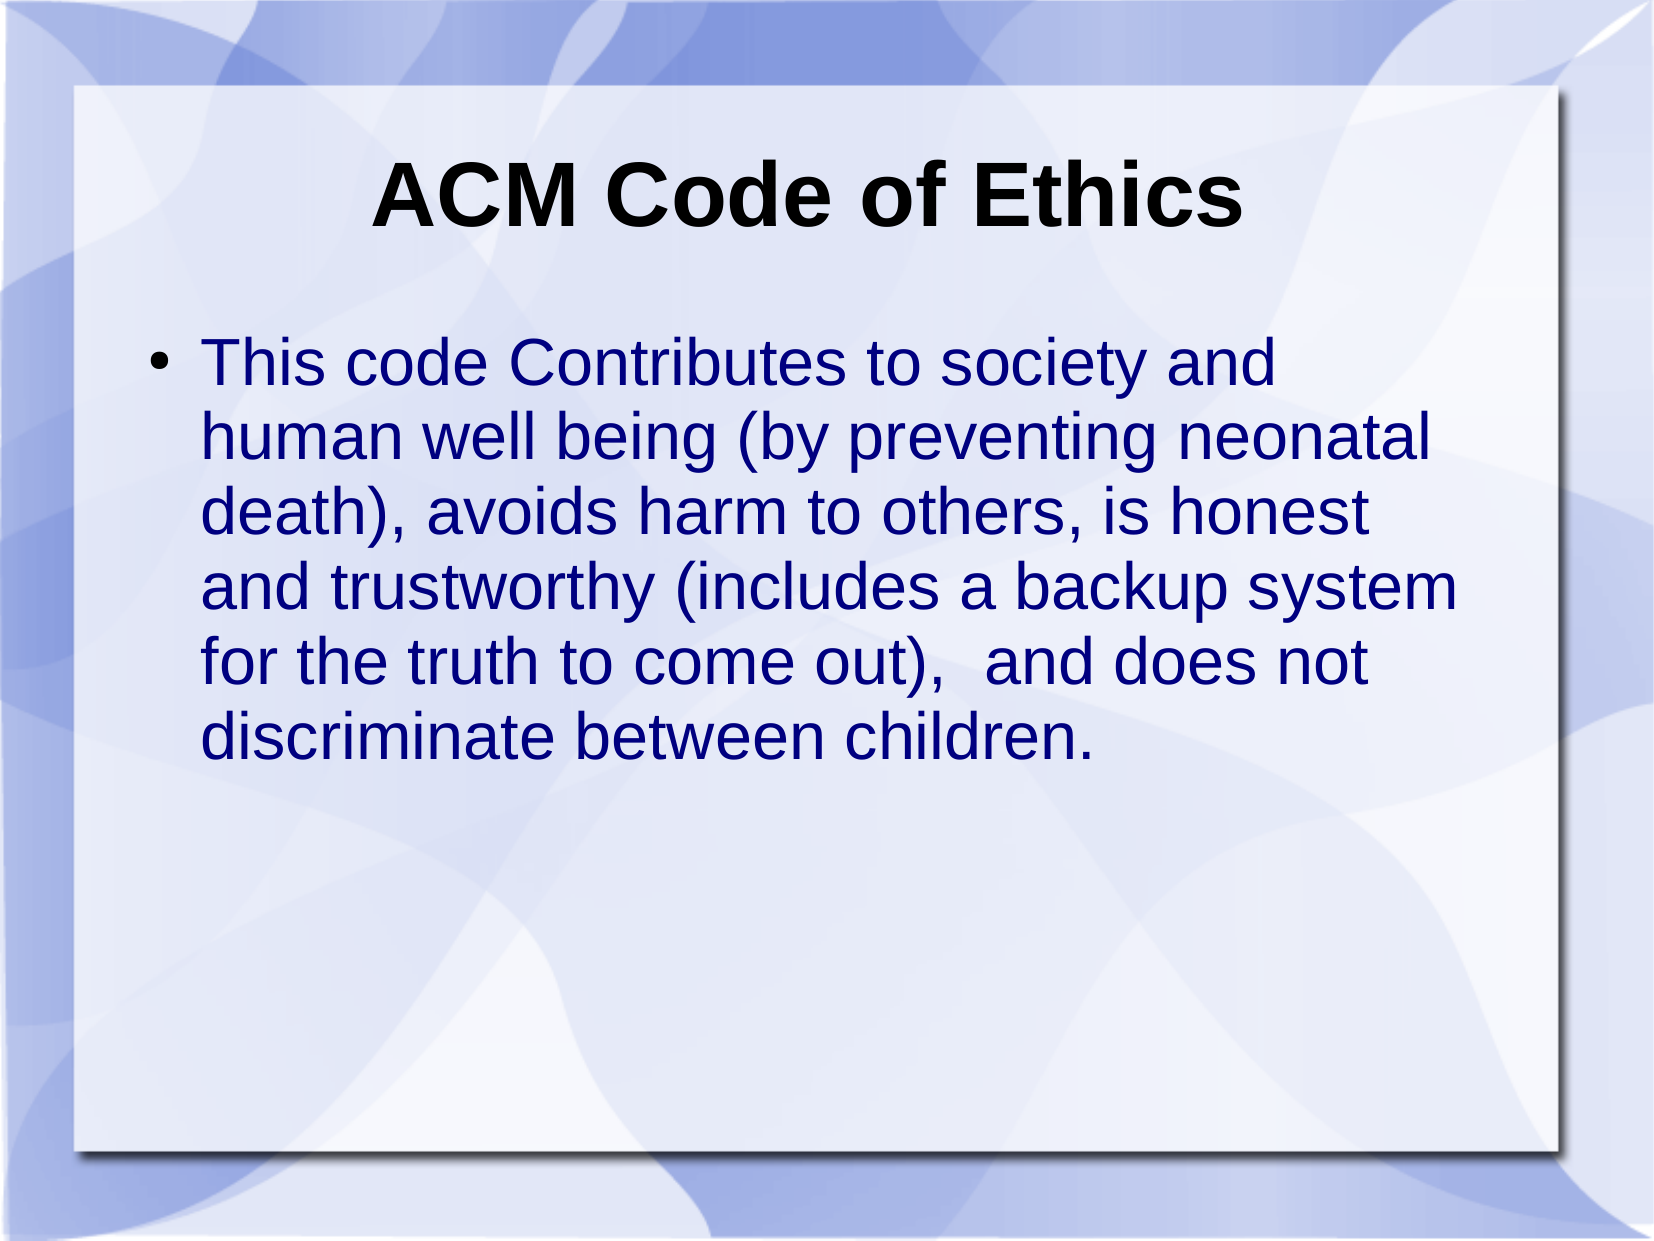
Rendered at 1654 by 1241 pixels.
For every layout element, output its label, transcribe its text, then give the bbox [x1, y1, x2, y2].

list This code Contributes to society and human well being (by preventing neonatal death), avoids harm to others, is honest and trustworthy (includes a backup system for the truth to come out), and does not discriminate between children. [129, 324, 1489, 1129]
picture [0, 0, 1654, 1241]
title ACM Code of Ethics [82, 98, 1536, 291]
